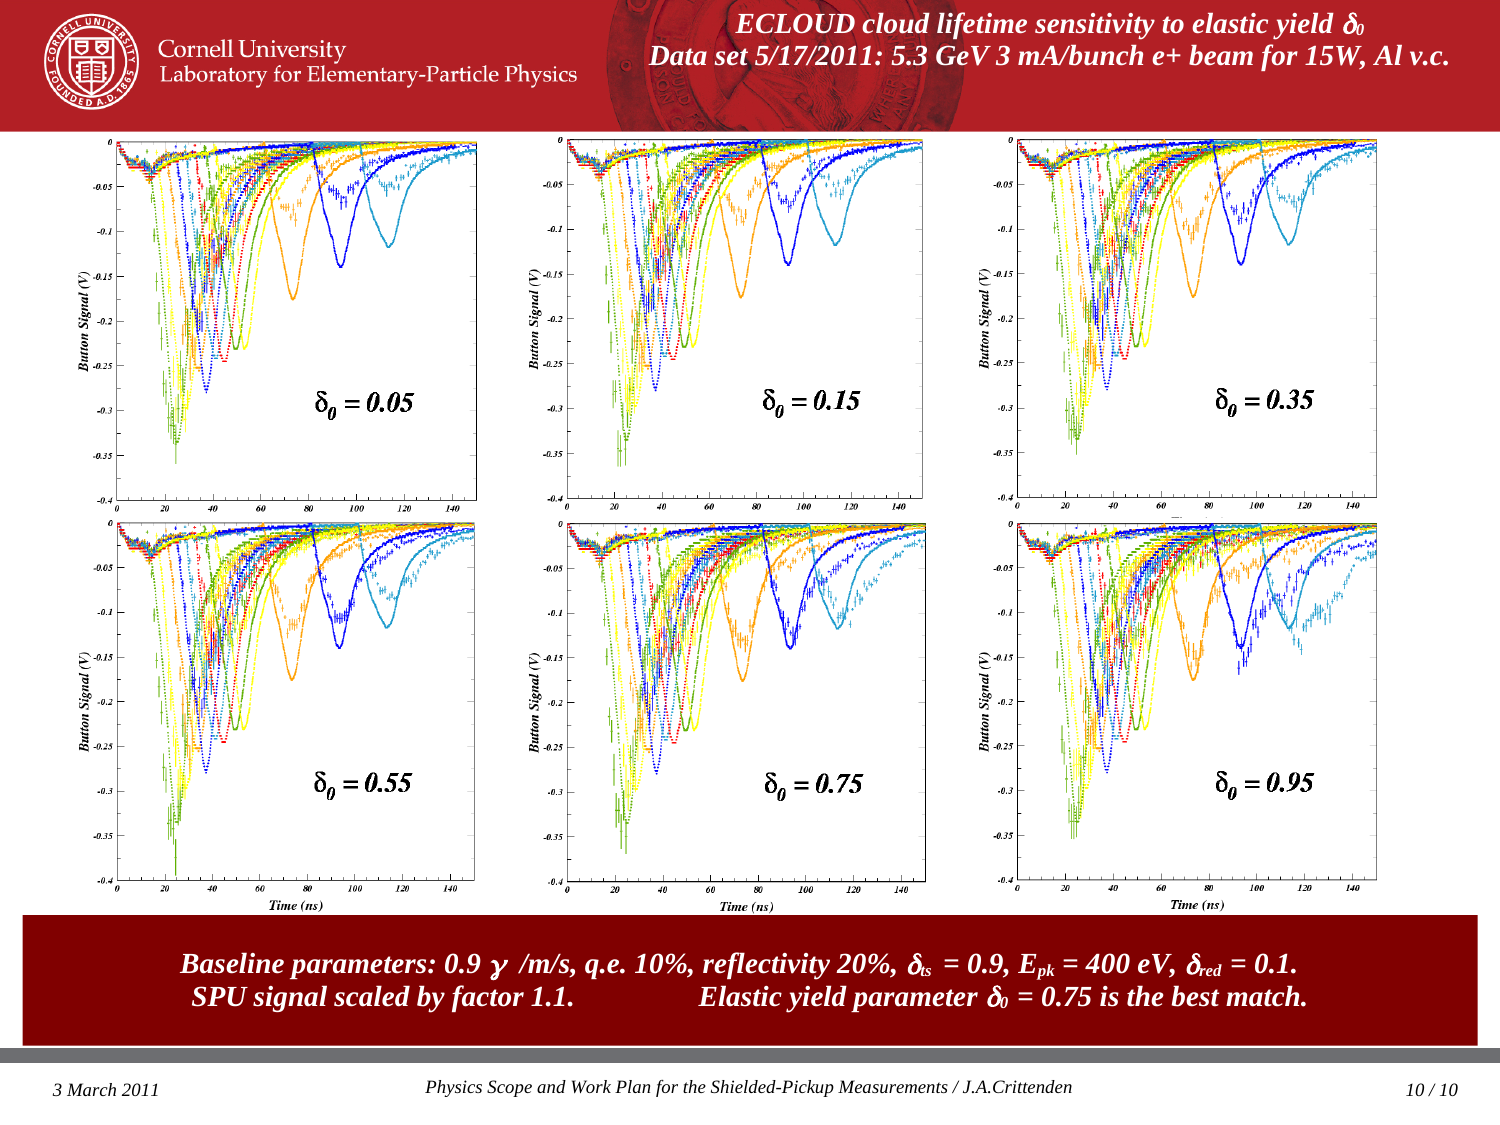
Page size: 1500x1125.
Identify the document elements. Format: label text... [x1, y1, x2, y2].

picture [75, 137, 481, 915]
picture [0, 0, 1500, 132]
picture [525, 134, 931, 915]
text_box ECLOUD cloud lifetime sensitivity to elastic yield d0 Data set 5/17/2011: 5.3 GeV 3 mA/bunch e+ beam for 15W, Al v.c. [599, 0, 1500, 113]
picture [975, 134, 1381, 915]
text_box Baseline parameters: 0.9 g /m/s, q.e. 10%, reflectivity 20%, dts = 0.9, Epk = 400 eV, dred = 0.1. SPU signal scaled by factor 1.1. Elastic yield parameter d0 = 0.75 is the best match. [22, 915, 1478, 1046]
